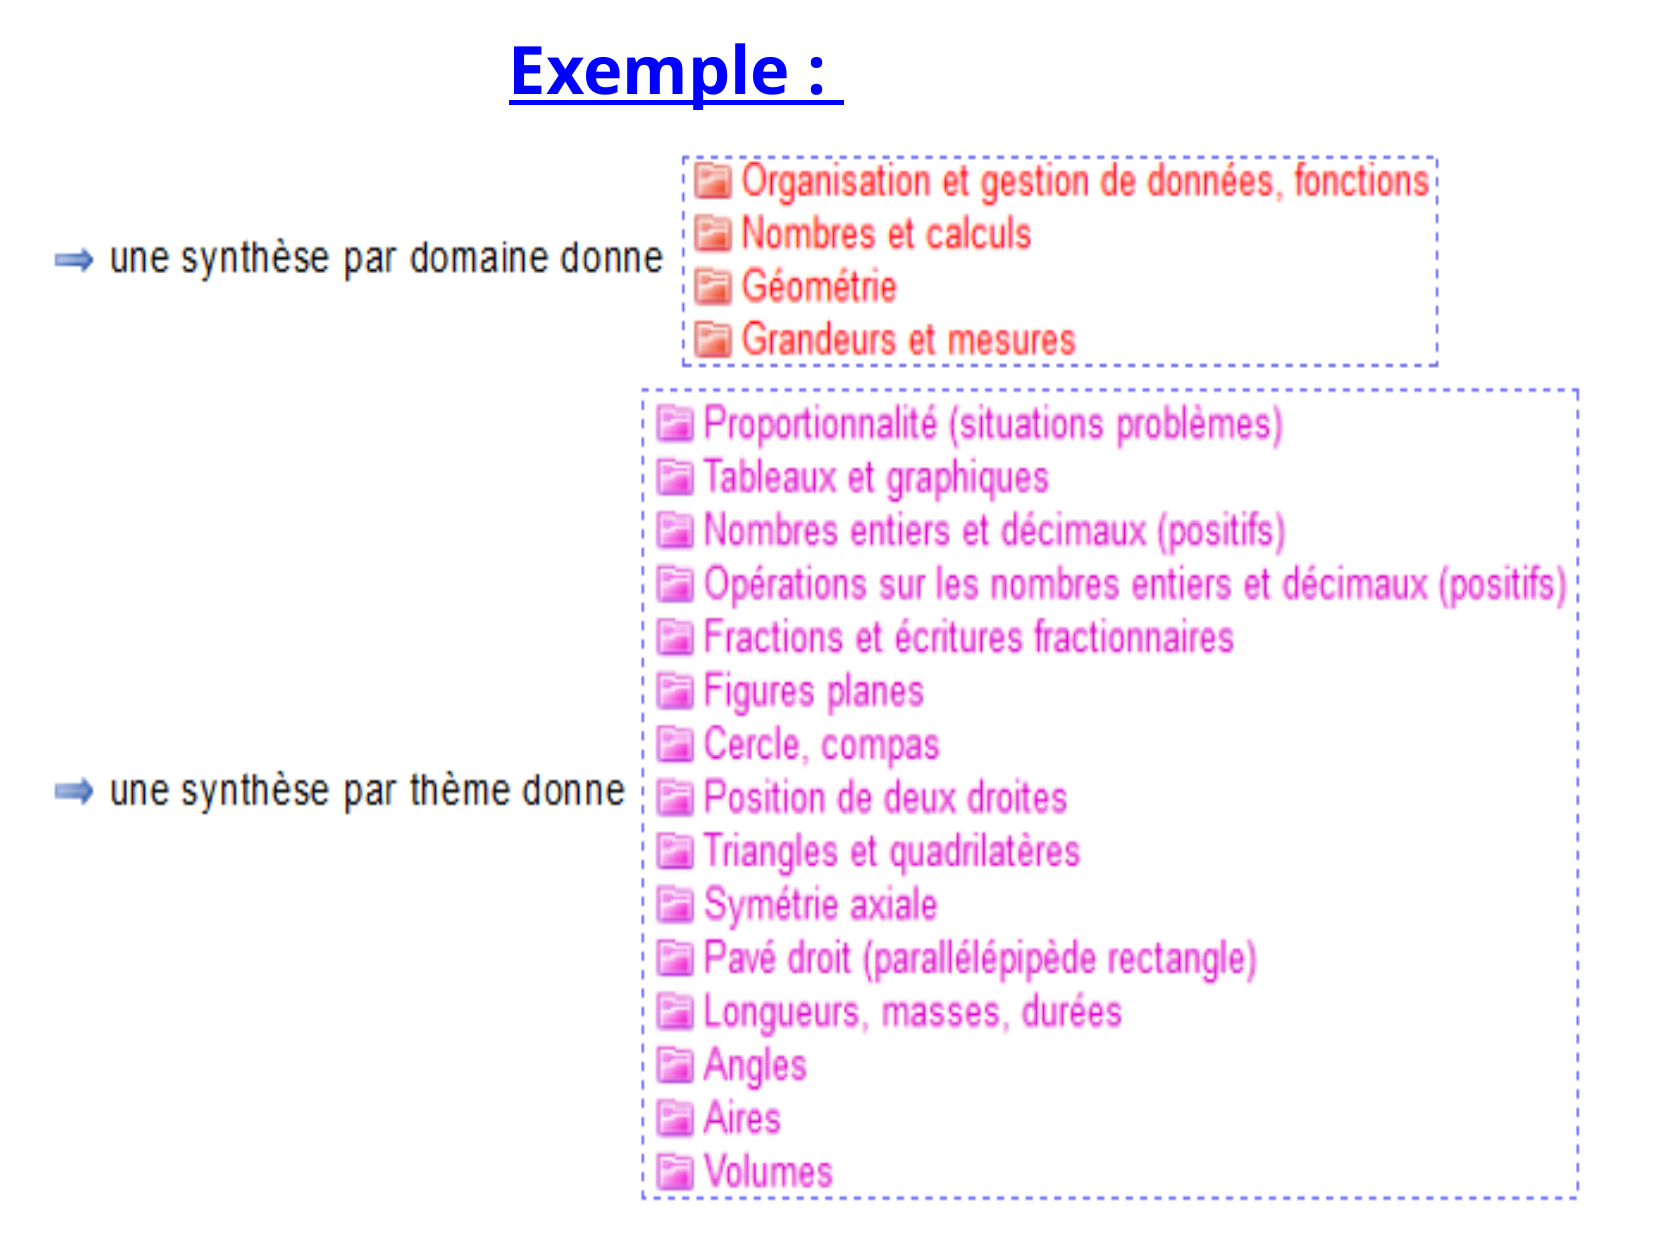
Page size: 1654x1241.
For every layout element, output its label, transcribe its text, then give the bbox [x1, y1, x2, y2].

picture [46, 117, 1625, 1216]
text_box Exemple : [494, 16, 875, 124]
